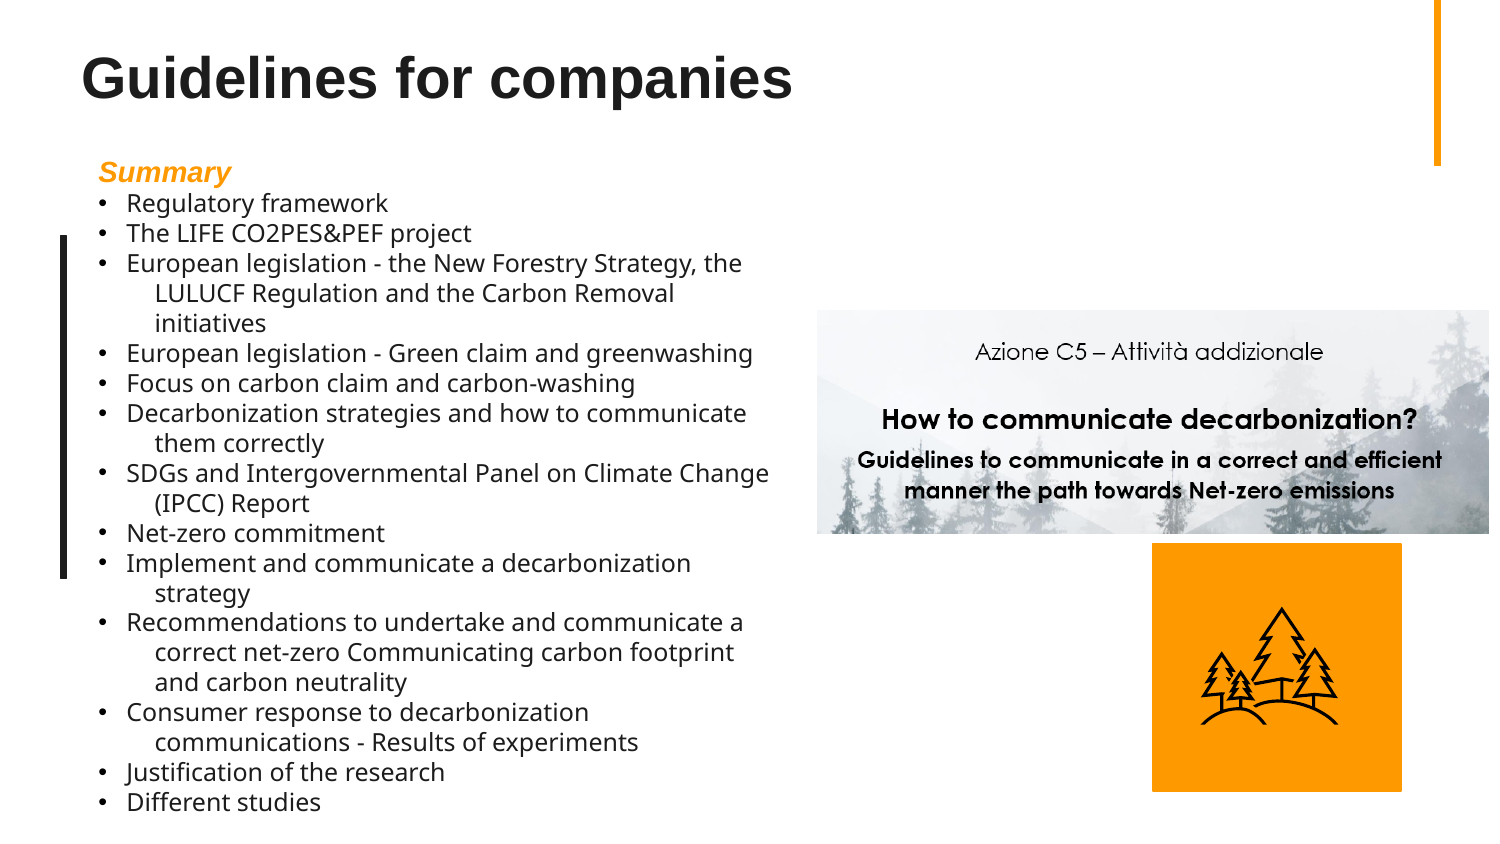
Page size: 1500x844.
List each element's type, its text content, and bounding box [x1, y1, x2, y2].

picture [817, 310, 1489, 534]
picture [1194, 592, 1345, 743]
text_box Guidelines for companies [67, 26, 1262, 105]
text_box [1435, 0, 1441, 166]
text_box [1152, 543, 1401, 792]
text_box [61, 236, 67, 578]
text_box Summary Regulatory framework The LIFE CO2PES&PEF project European legislation - the New Forestry Strategy, the LULUCF Regulation and the Carbon Removal initiatives European legislation - Green claim and greenwashing Focus on carbon claim and carbon-washing Decarbonization strategies and how to communicate them correctly SDGs and Intergovernmental Panel on Climate Change (IPCC) Report Net-zero commitment Implement and communicate a decarbonization strategy Recommendations to undertake and communicate a correct net-zero Communicating carbon footprint and carbon neutrality Consumer response to decarbonization communications - Results of experiments Justification of the research Different studies [83, 138, 801, 771]
